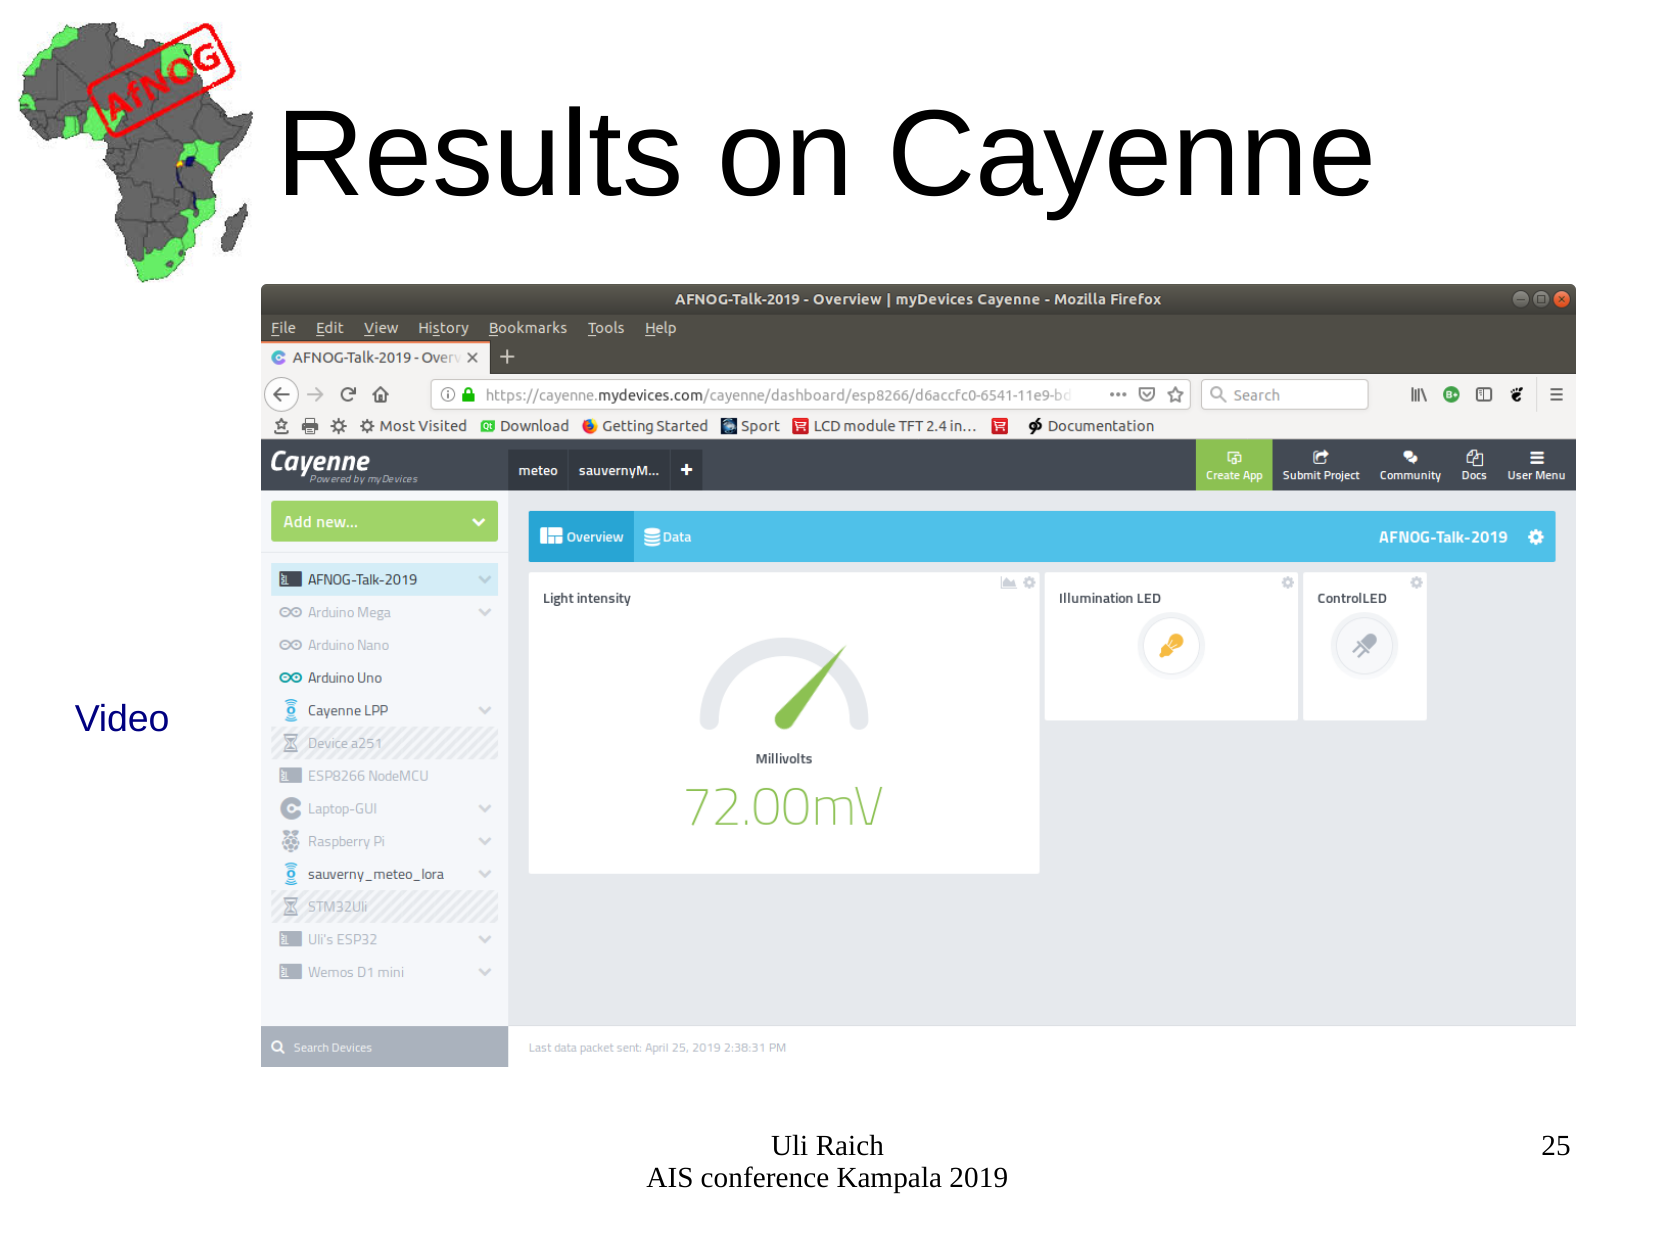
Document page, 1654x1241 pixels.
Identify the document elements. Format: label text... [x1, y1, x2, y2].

title Results on Cayenne [82, 49, 1571, 257]
picture [261, 284, 1576, 1067]
text_box Video [60, 690, 185, 747]
picture [9, 0, 259, 291]
